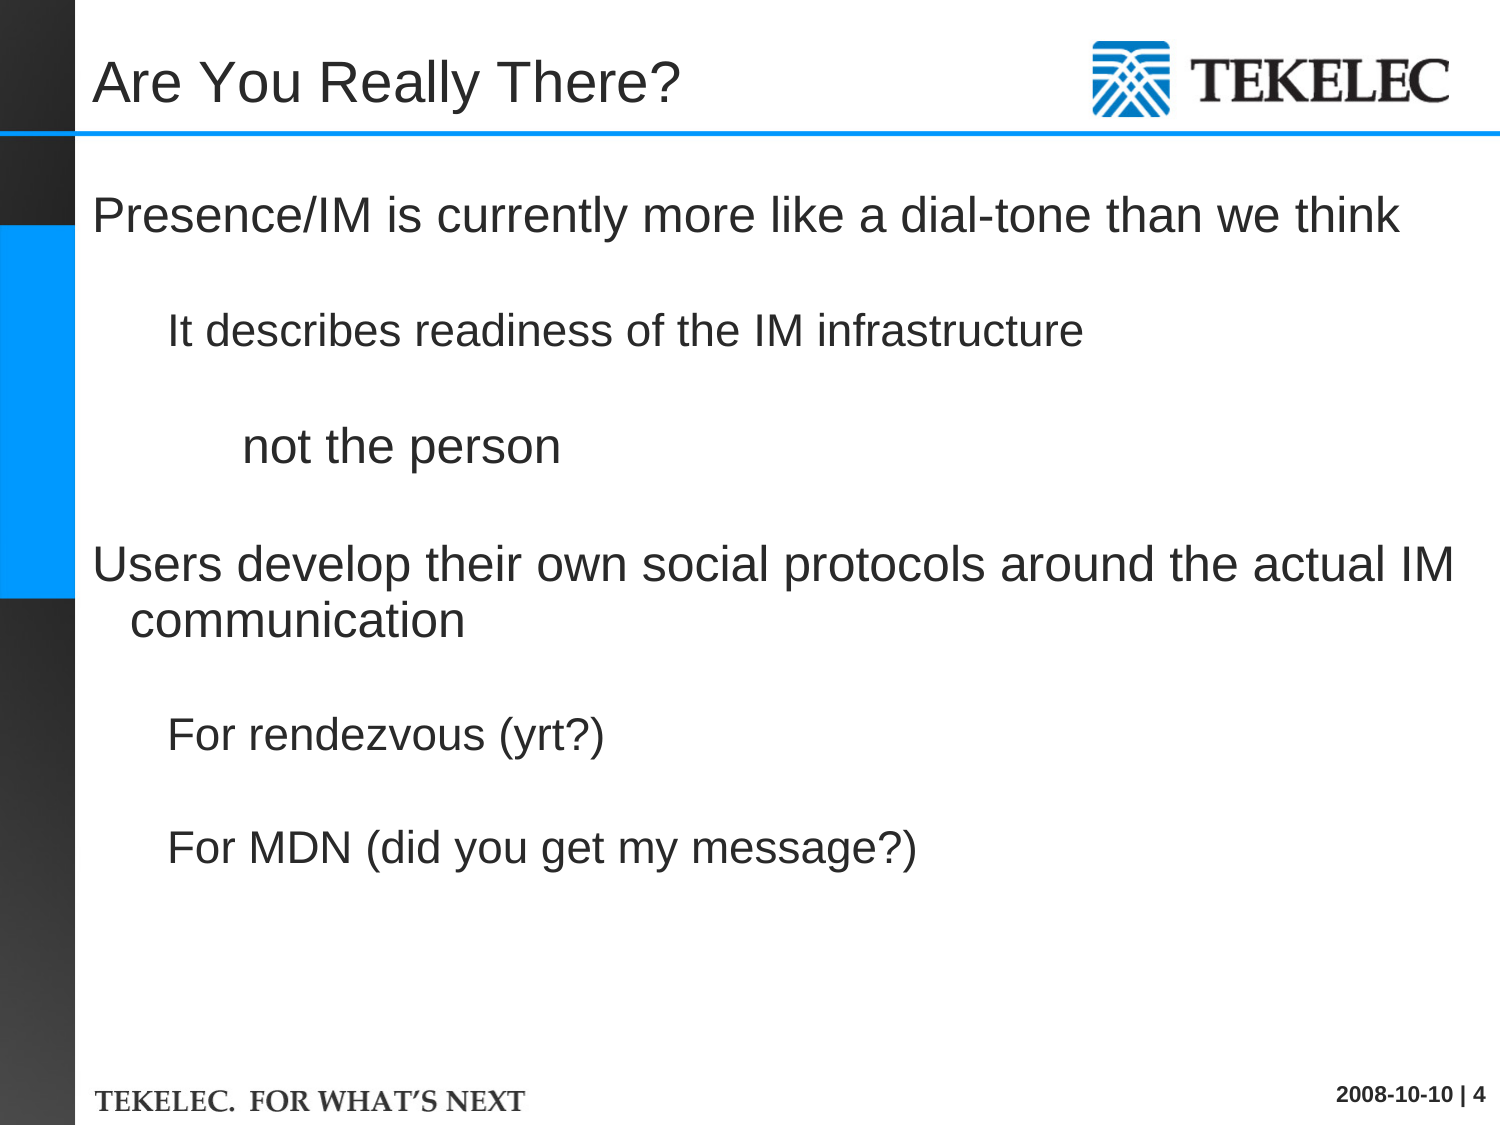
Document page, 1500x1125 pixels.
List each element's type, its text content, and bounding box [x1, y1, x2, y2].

title Are You Really There? [92, 15, 1060, 115]
picture [0, 0, 1500, 1125]
list Presence/IM is currently more like a dial-tone than we think It describes readiness of the IM infrastructure not the person Users develop their own social protocols around the actual IM communication For rendezvous (yrt?) For MDN (did you get my message?) [92, 187, 1480, 1125]
